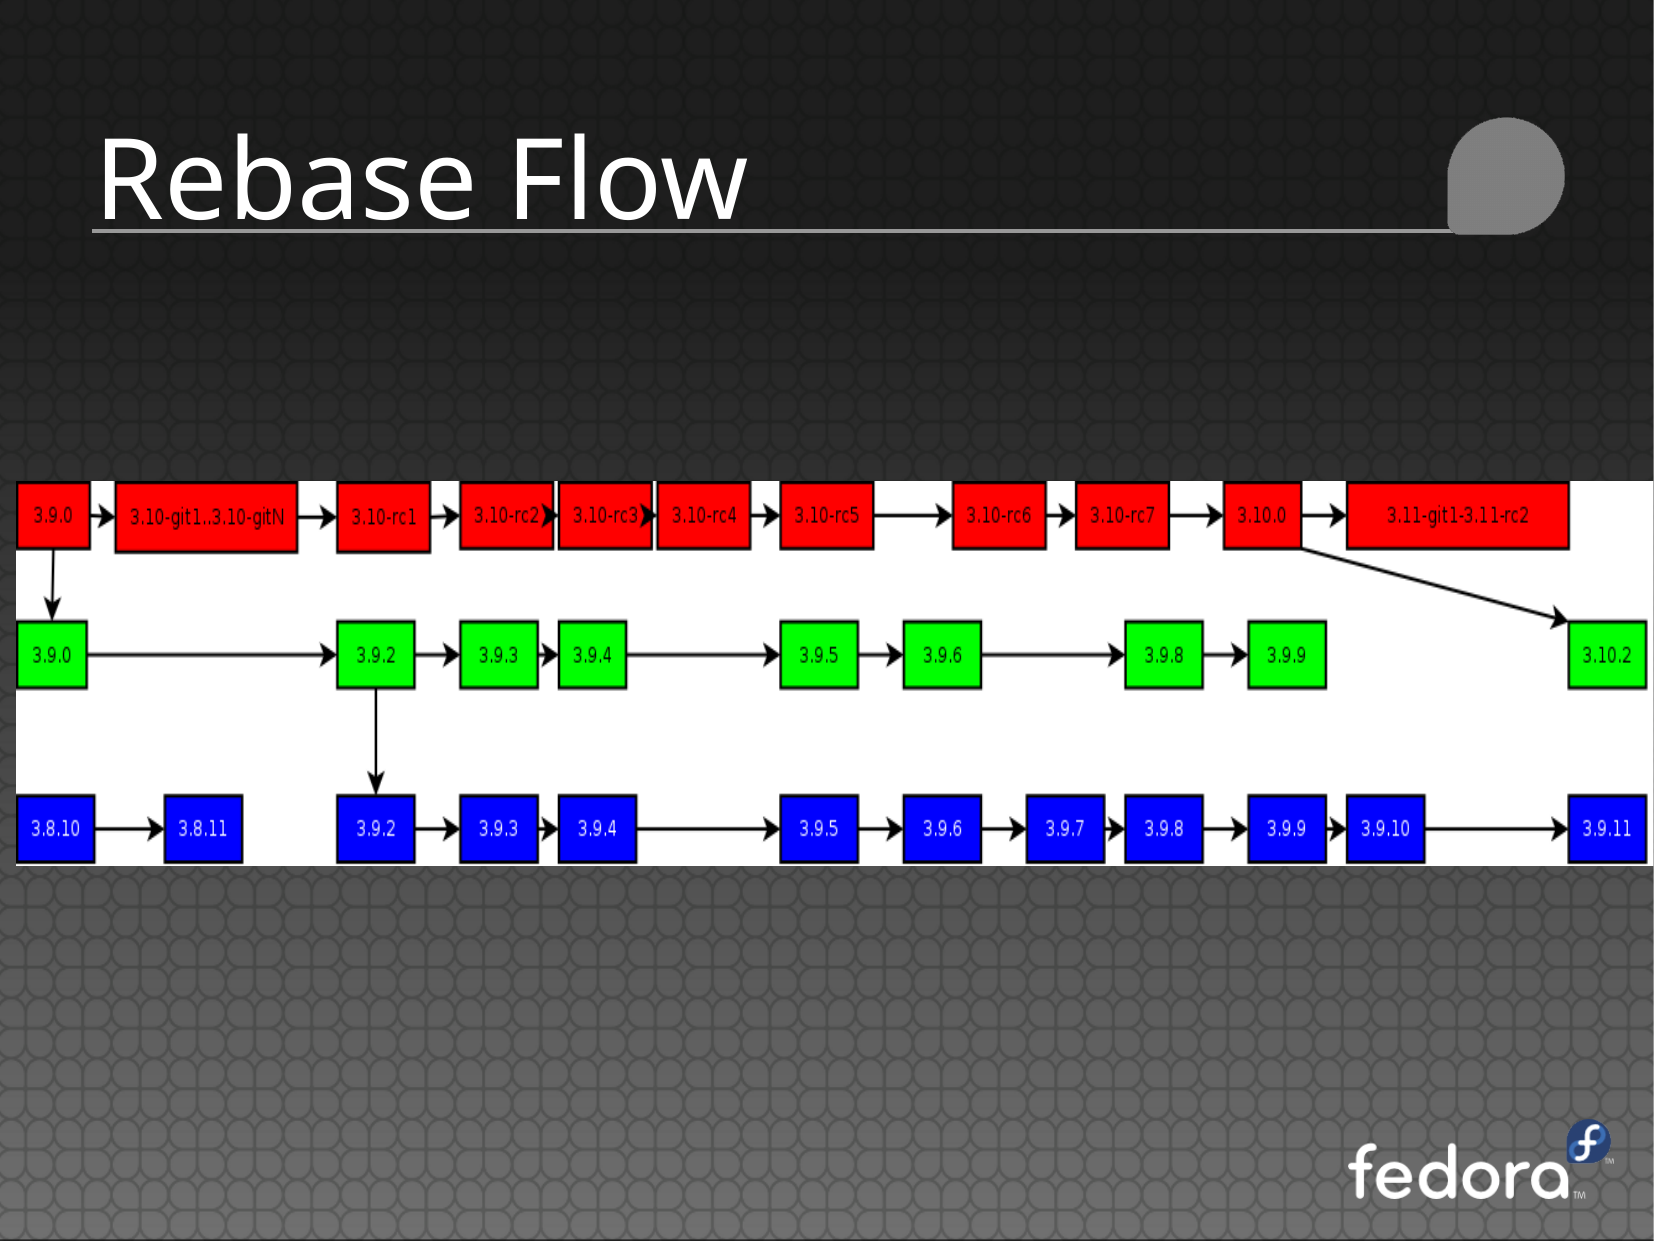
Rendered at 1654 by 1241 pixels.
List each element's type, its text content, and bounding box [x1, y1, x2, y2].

picture [0, 0, 1654, 1241]
title Rebase Flow [94, 100, 1426, 251]
